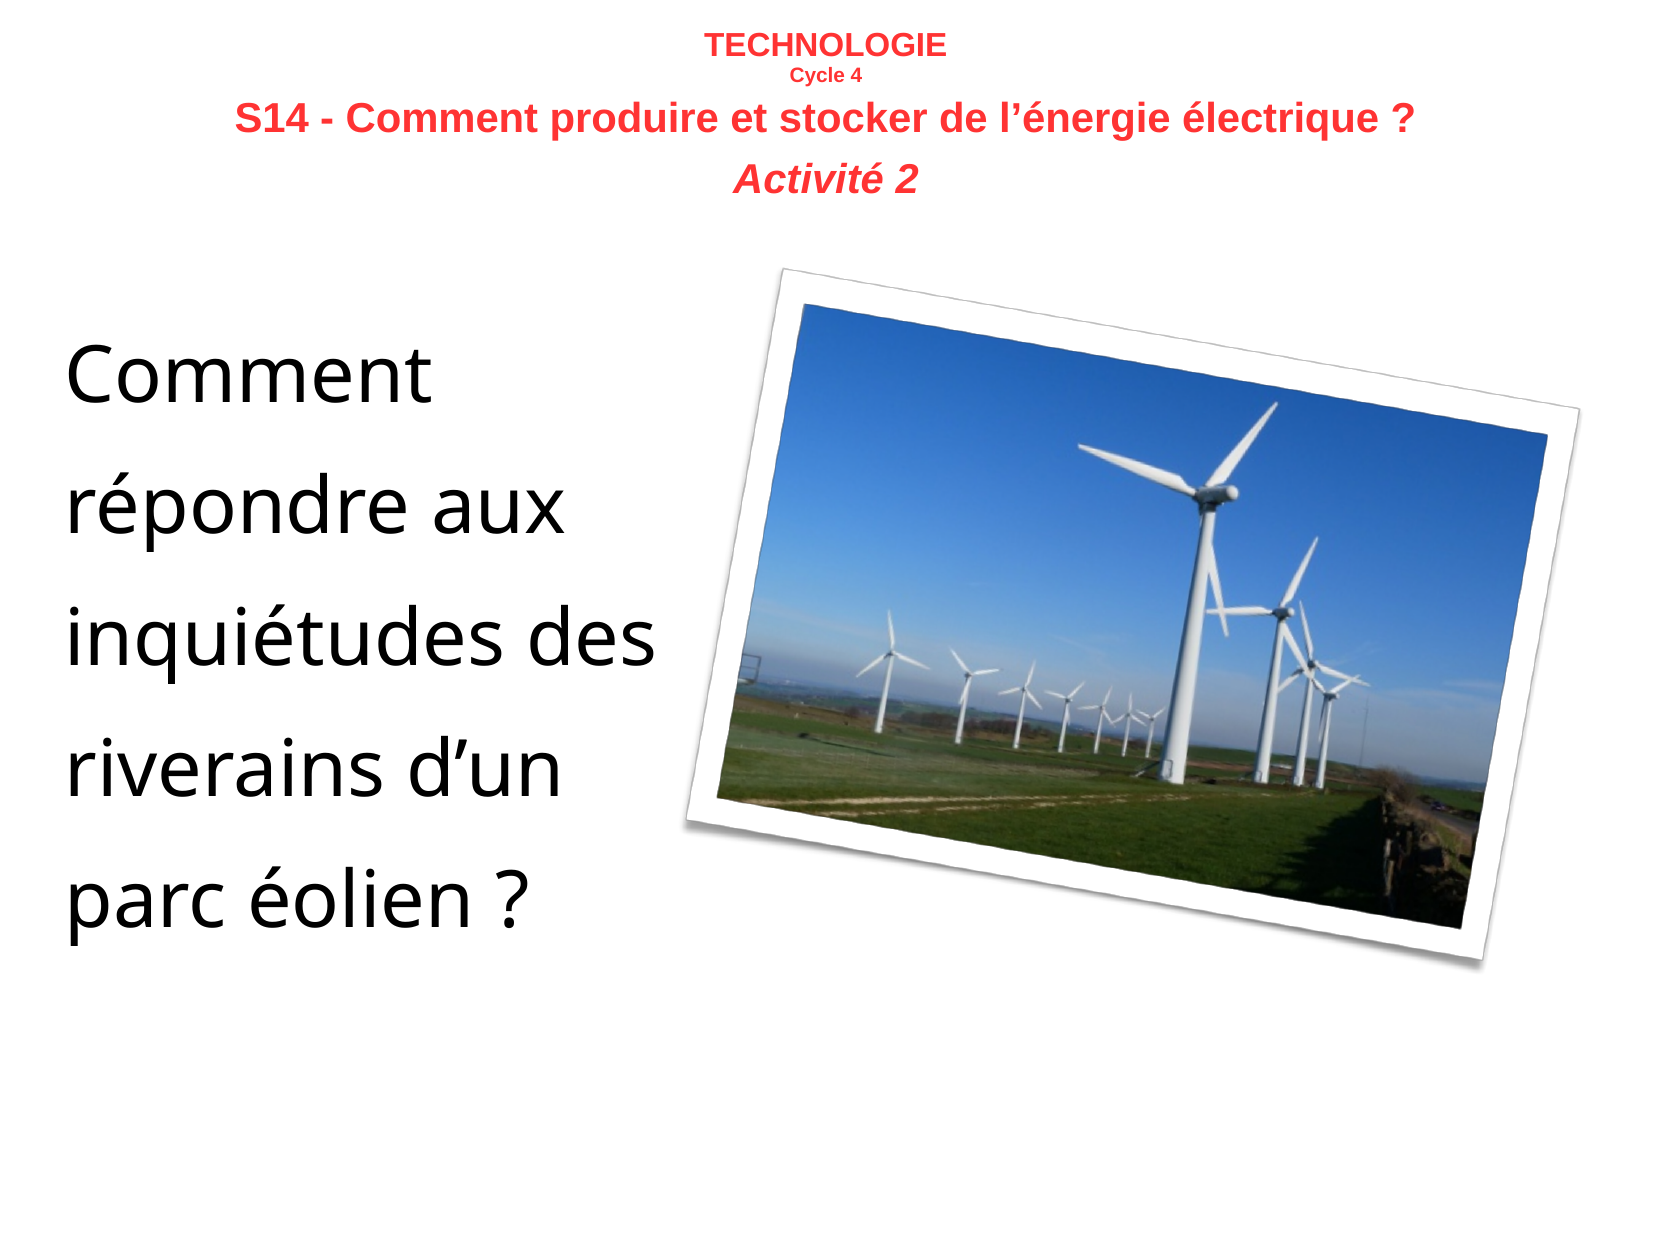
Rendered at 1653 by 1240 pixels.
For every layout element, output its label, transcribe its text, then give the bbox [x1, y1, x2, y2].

picture [674, 262, 1590, 978]
text_box TECHNOLOGIE Cycle 4 S14 - Comment produire et stocker de l’énergie électrique ? Activité 2 [82, 26, 1570, 203]
subtitle Comment répondre aux inquiétudes des riverains d’un parc éolien ? [64, 287, 709, 803]
